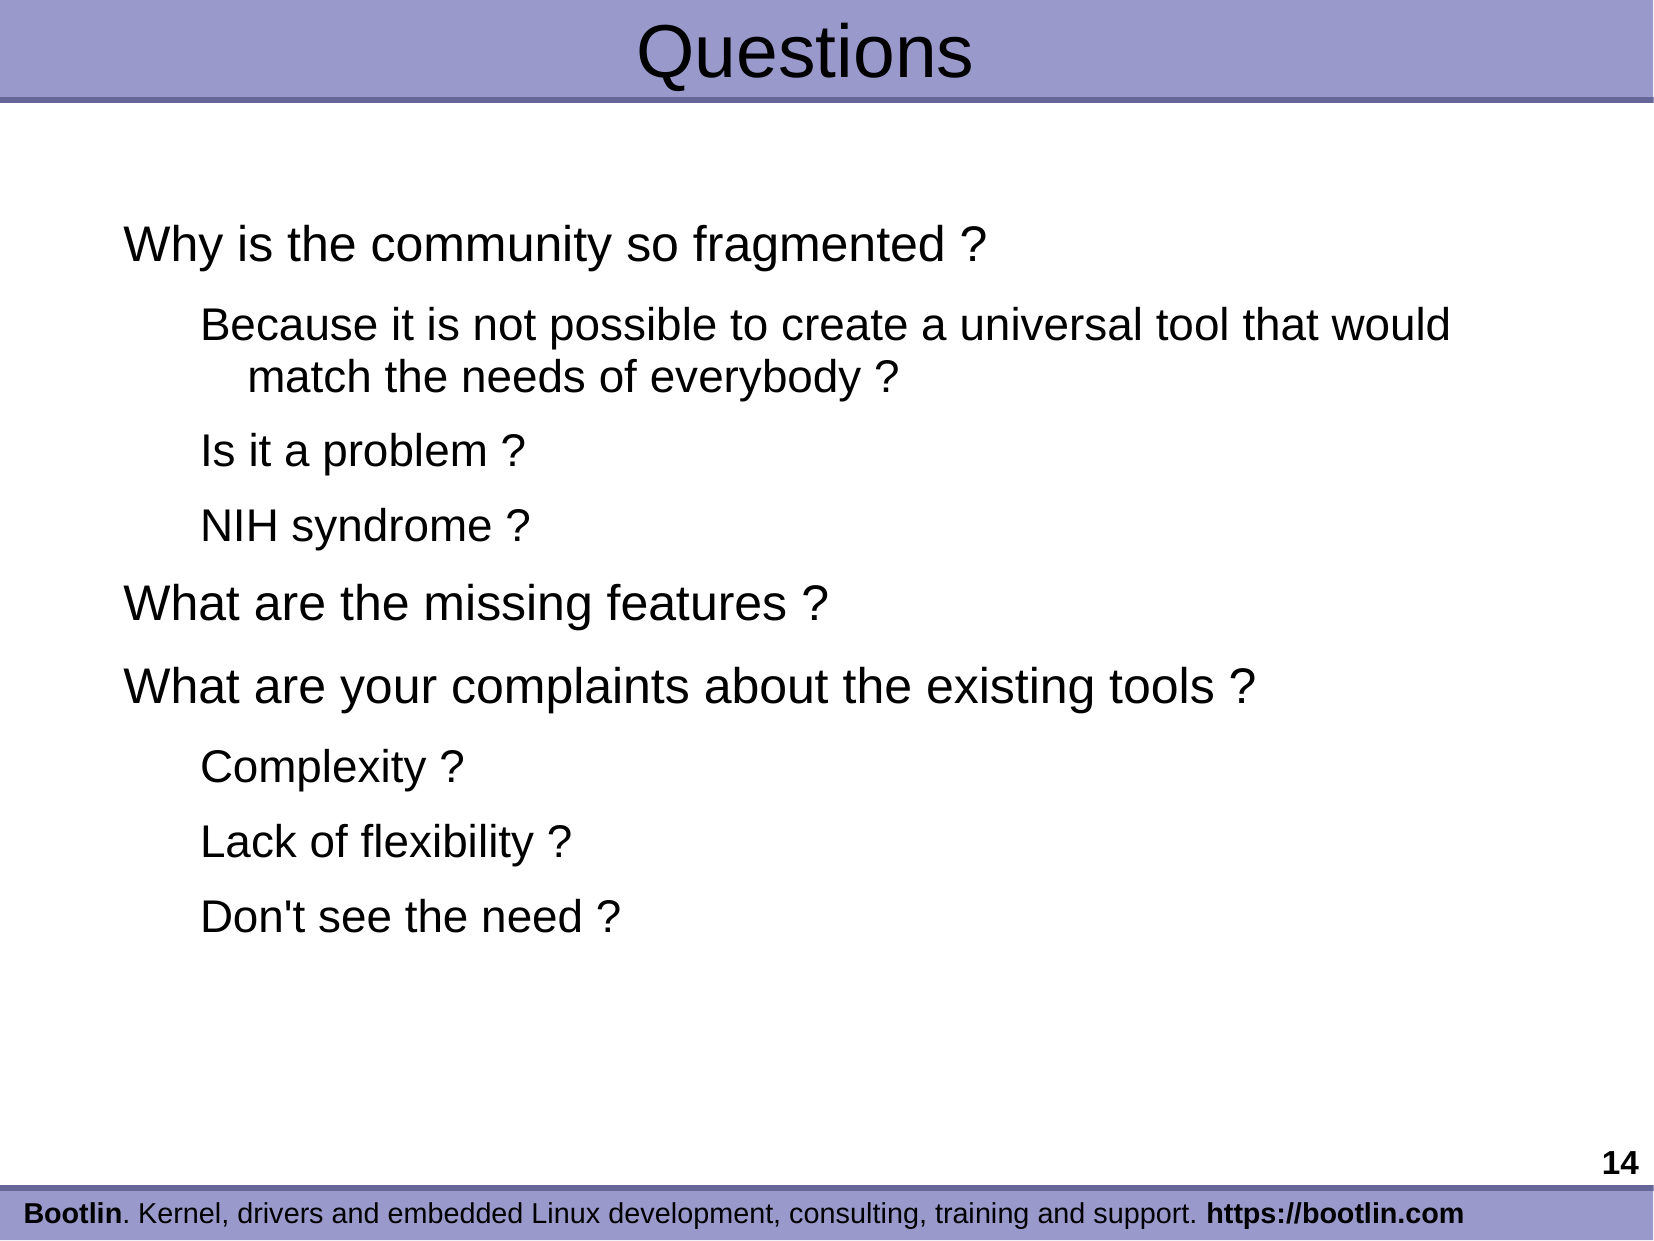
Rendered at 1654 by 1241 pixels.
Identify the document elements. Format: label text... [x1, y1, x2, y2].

title Questions [60, 5, 1551, 97]
list Why is the community so fragmented ? Because it is not possible to create a universal tool that would match the needs of everybody ? Is it a problem ? NIH syndrome ? What are the missing features ? What are your complaints about the existing tools ? Complexity ? Lack of flexibility ? Don't see the need ? [105, 216, 1518, 1066]
